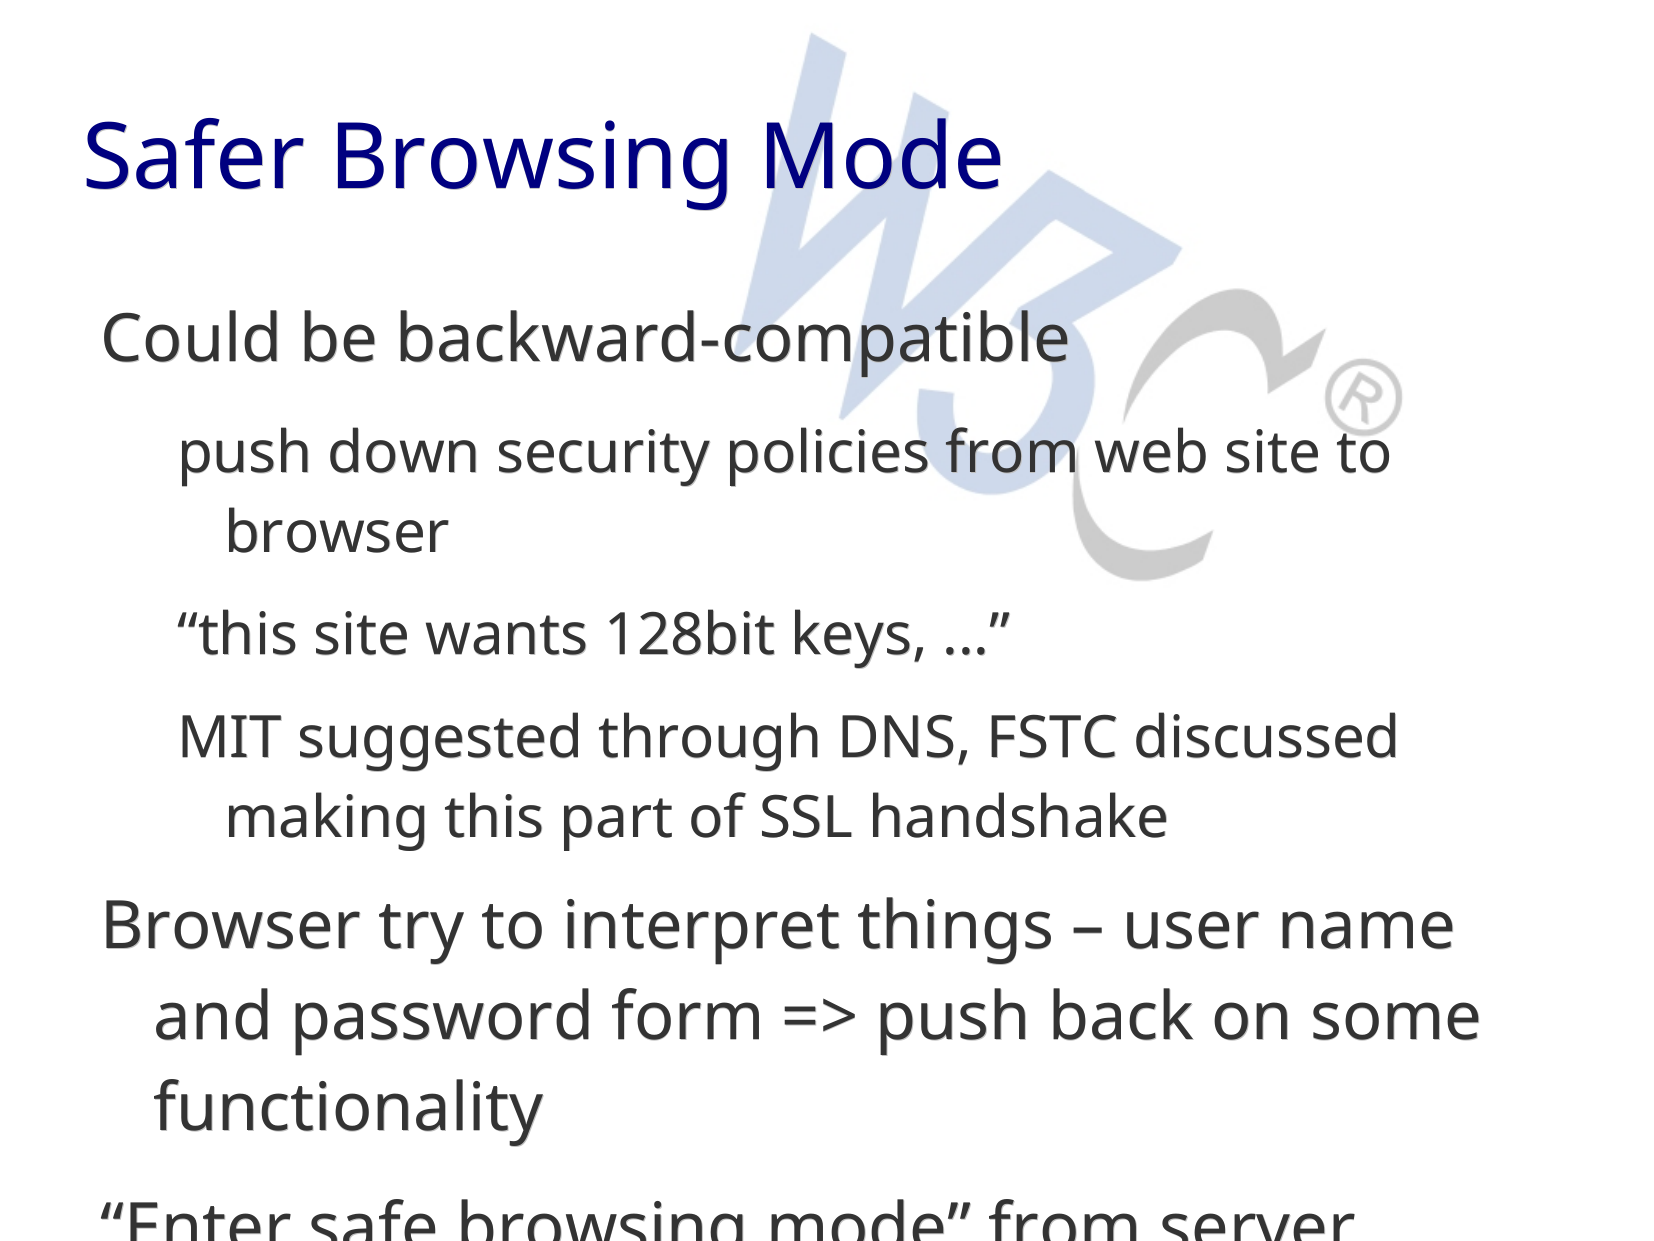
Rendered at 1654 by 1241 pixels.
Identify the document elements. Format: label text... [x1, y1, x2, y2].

title Safer Browsing Mode [82, 49, 1536, 257]
list Could be backward-compatible push down security policies from web site to browser “this site wants 128bit keys, ...” MIT suggested through DNS, FSTC discussed making this part of SSL handshake Browser try to interpret things – user name and password form => push back on some functionality “Enter safe browsing mode” from server makes things easily spoofed? [82, 290, 1571, 1225]
picture [403, 0, 1654, 605]
